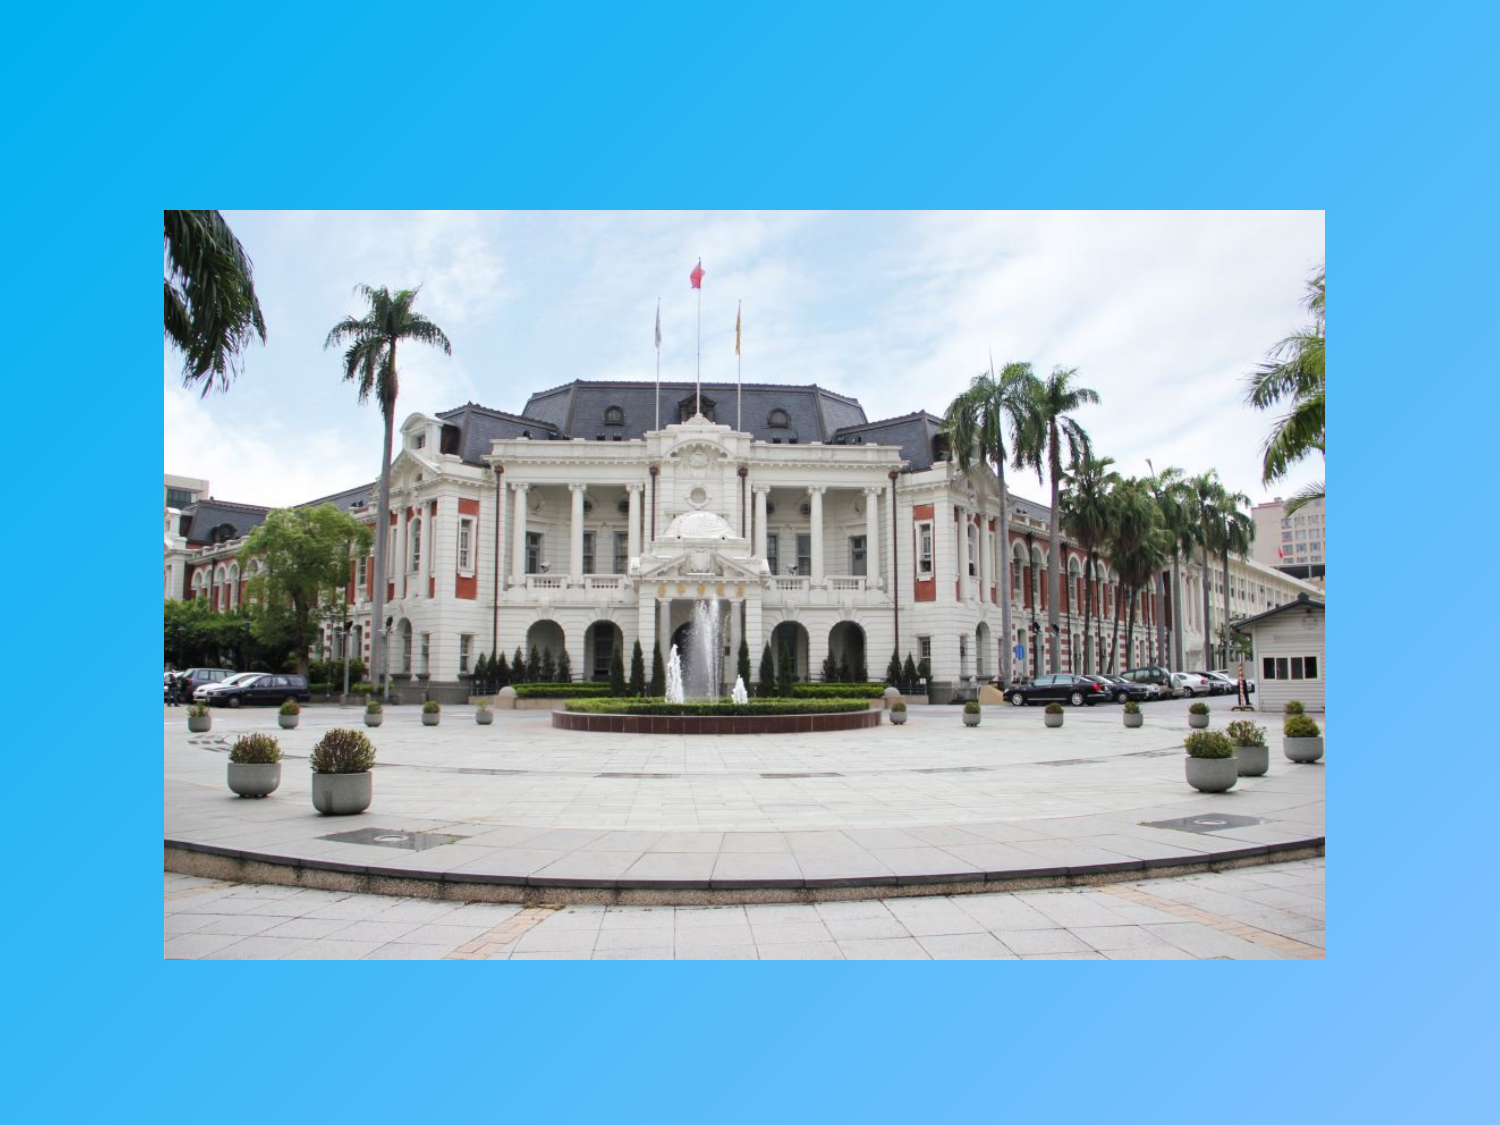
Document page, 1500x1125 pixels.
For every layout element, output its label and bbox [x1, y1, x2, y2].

picture [164, 210, 1325, 960]
